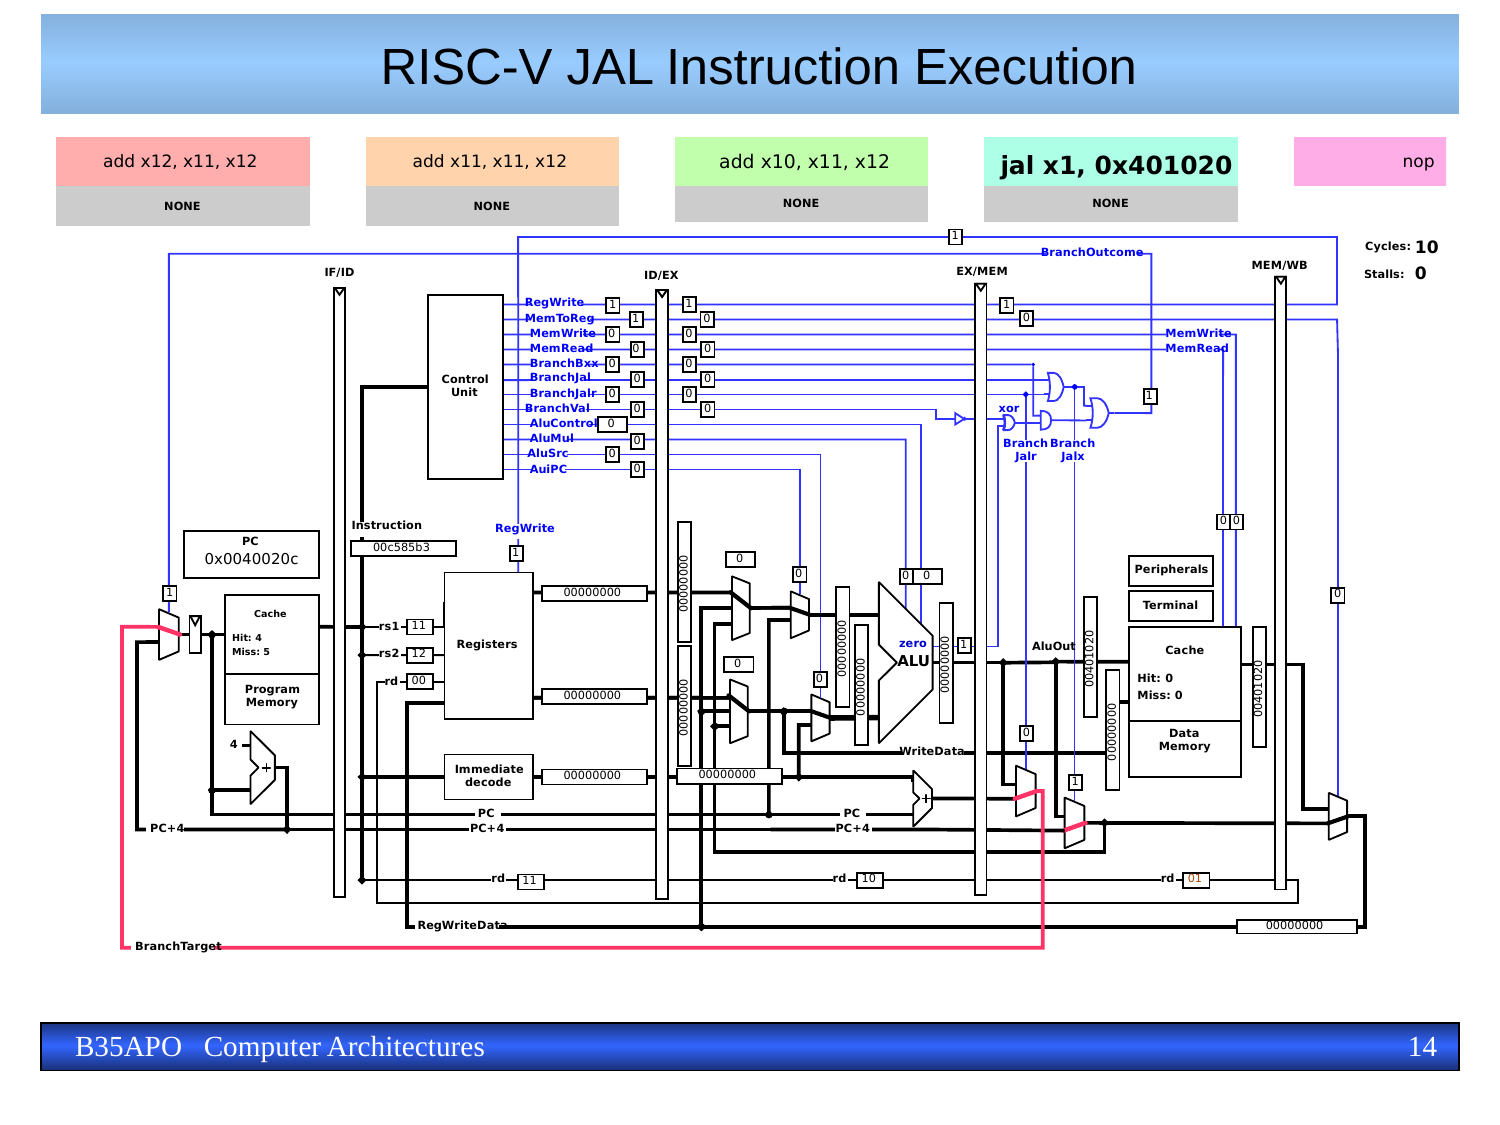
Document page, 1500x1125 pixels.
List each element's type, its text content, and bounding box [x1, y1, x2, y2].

title RISC-V JAL Instruction Execution [41, 14, 1459, 114]
chart [27, 128, 1447, 978]
